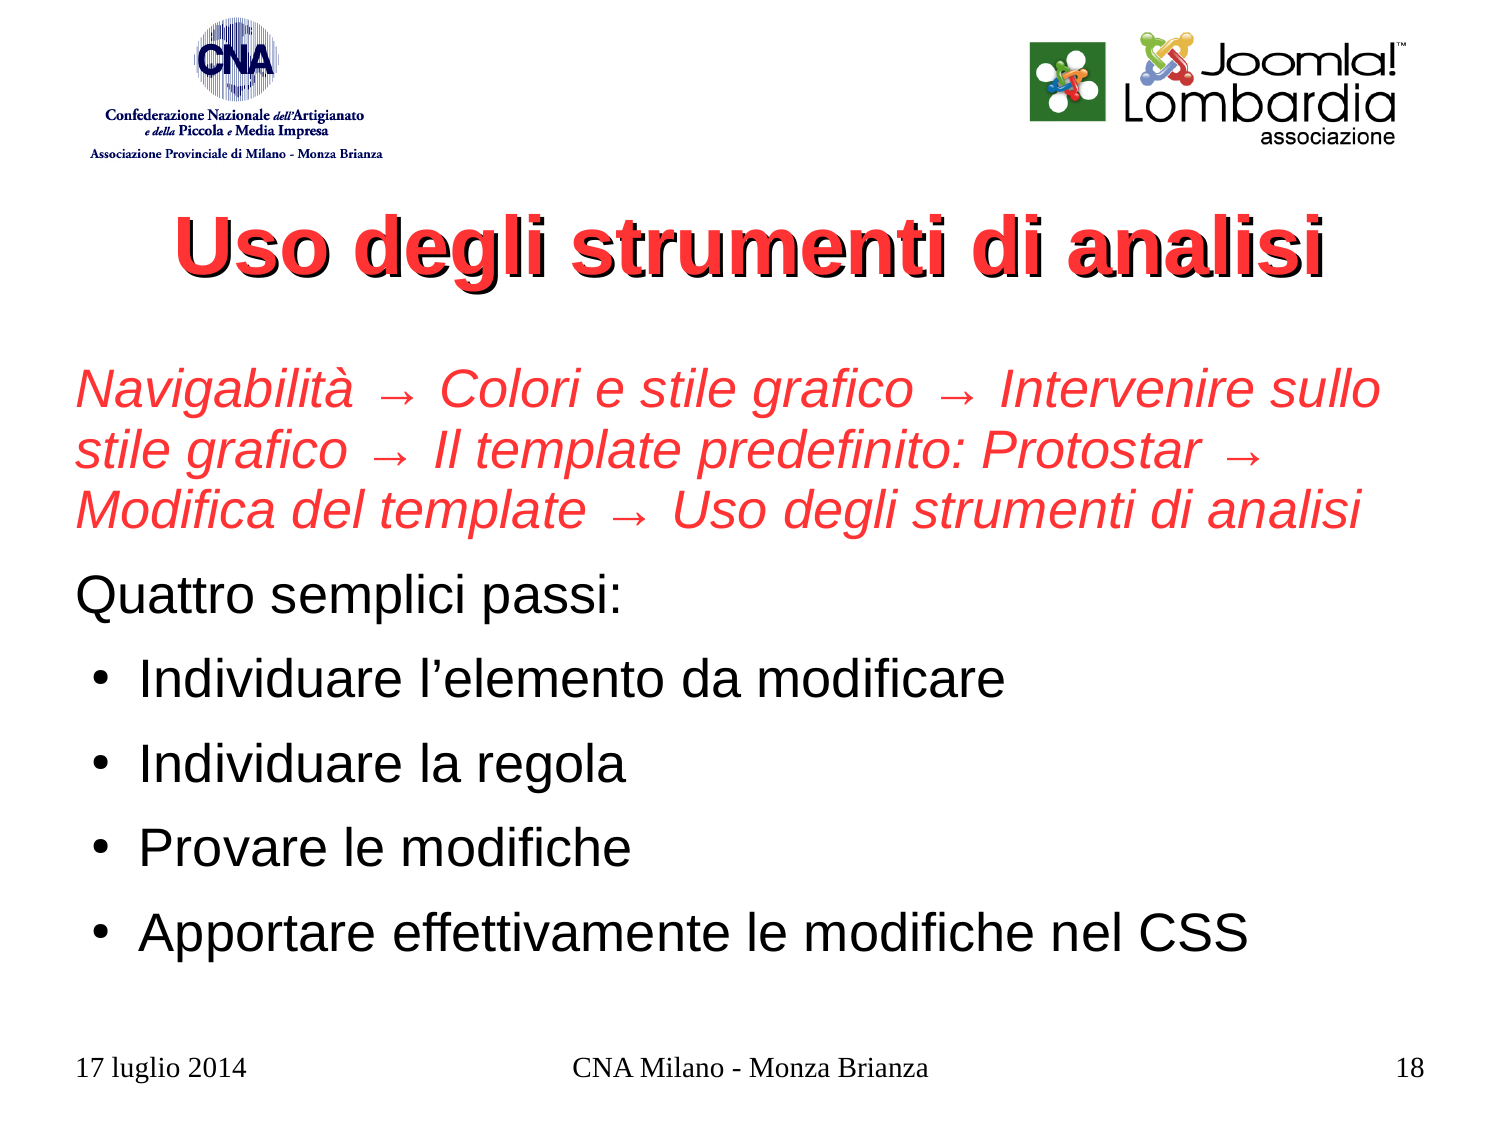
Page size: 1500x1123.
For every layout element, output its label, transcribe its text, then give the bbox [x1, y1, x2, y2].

picture [75, 10, 402, 151]
list Navigabilità → Colori e stile grafico → Intervenire sullo stile grafico → Il template predefinito: Protostar → Modifica del template → Uso degli strumenti di analisi Quattro semplici passi: Individuare l’elemento da modificare Individuare la regola Provare le modifiche Apportare effettivamente le modifiche nel CSS [75, 358, 1425, 1010]
title Uso degli strumenti di analisi [75, 151, 1425, 339]
picture [1012, 21, 1426, 169]
